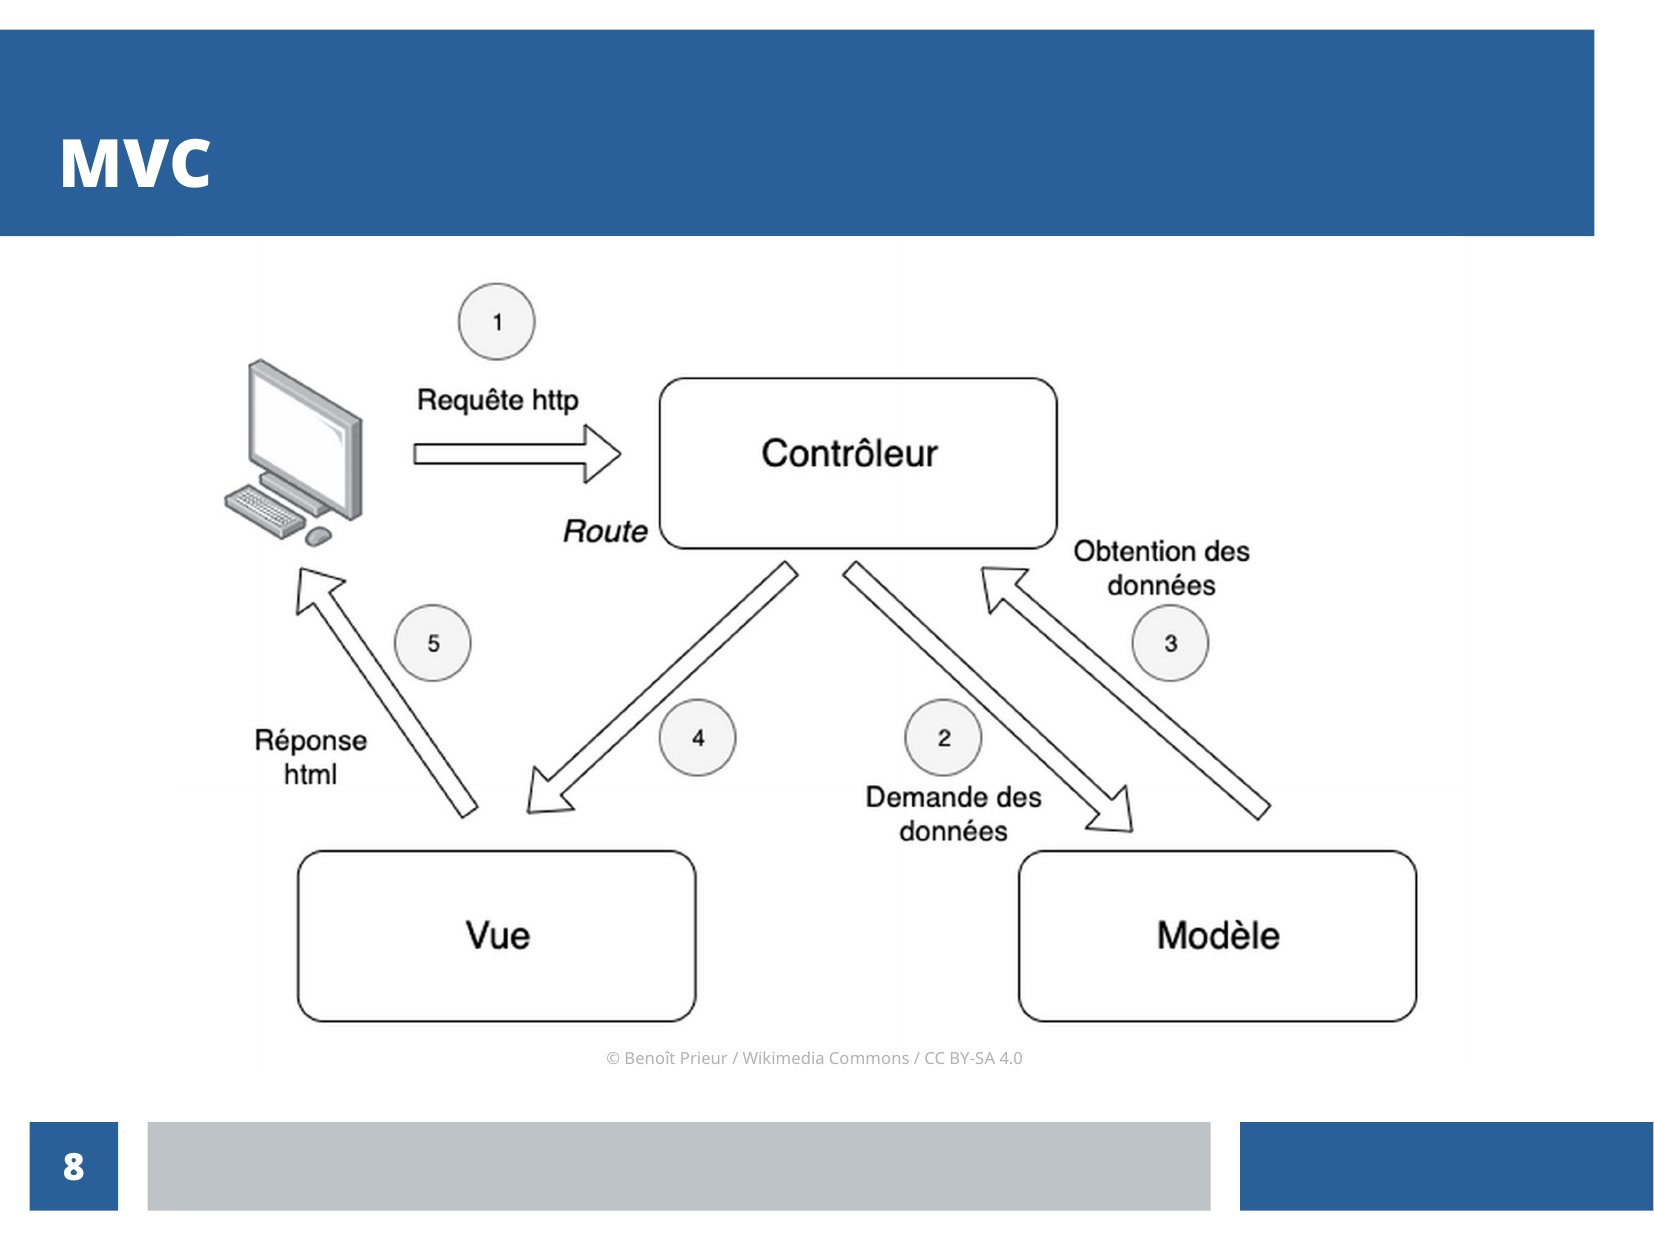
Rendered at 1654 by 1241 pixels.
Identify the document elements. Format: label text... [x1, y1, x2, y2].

text_box © Benoît Prieur / Wikimedia Commons / CC BY-SA 4.0 [283, 1039, 1347, 1074]
picture [177, 236, 1465, 1070]
title MVC [59, 59, 1595, 207]
